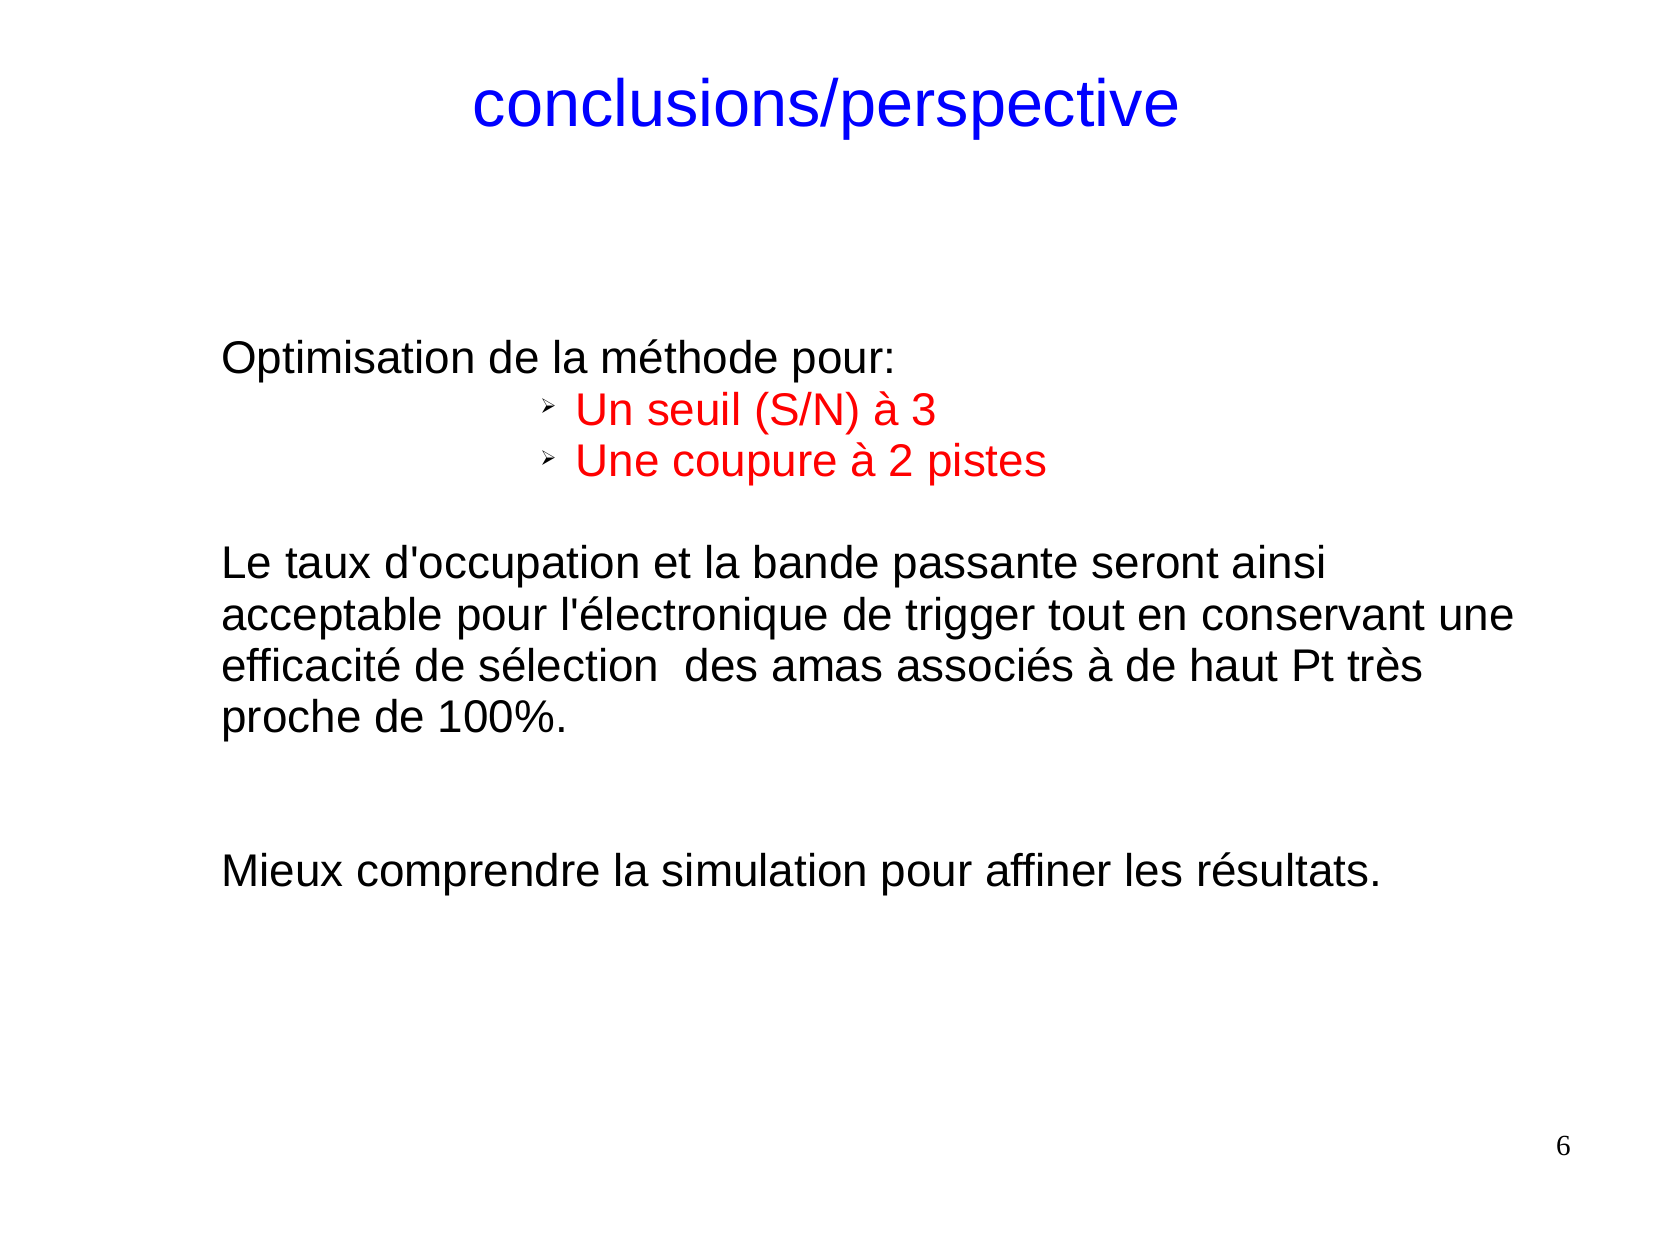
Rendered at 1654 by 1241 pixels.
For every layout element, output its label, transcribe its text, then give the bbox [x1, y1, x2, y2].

text_box conclusions/perspective [177, 59, 1477, 149]
text_box Optimisation de la méthode pour: Un seuil (S/N) à 3 Une coupure à 2 pistes Le taux d'occupation et la bande passante seront ainsi acceptable pour l'électronique de trigger tout en conservant une efficacité de sélection des amas associés à de haut Pt très proche de 100%. Mieux comprendre la simulation pour affiner les résultats. [206, 324, 1565, 1058]
